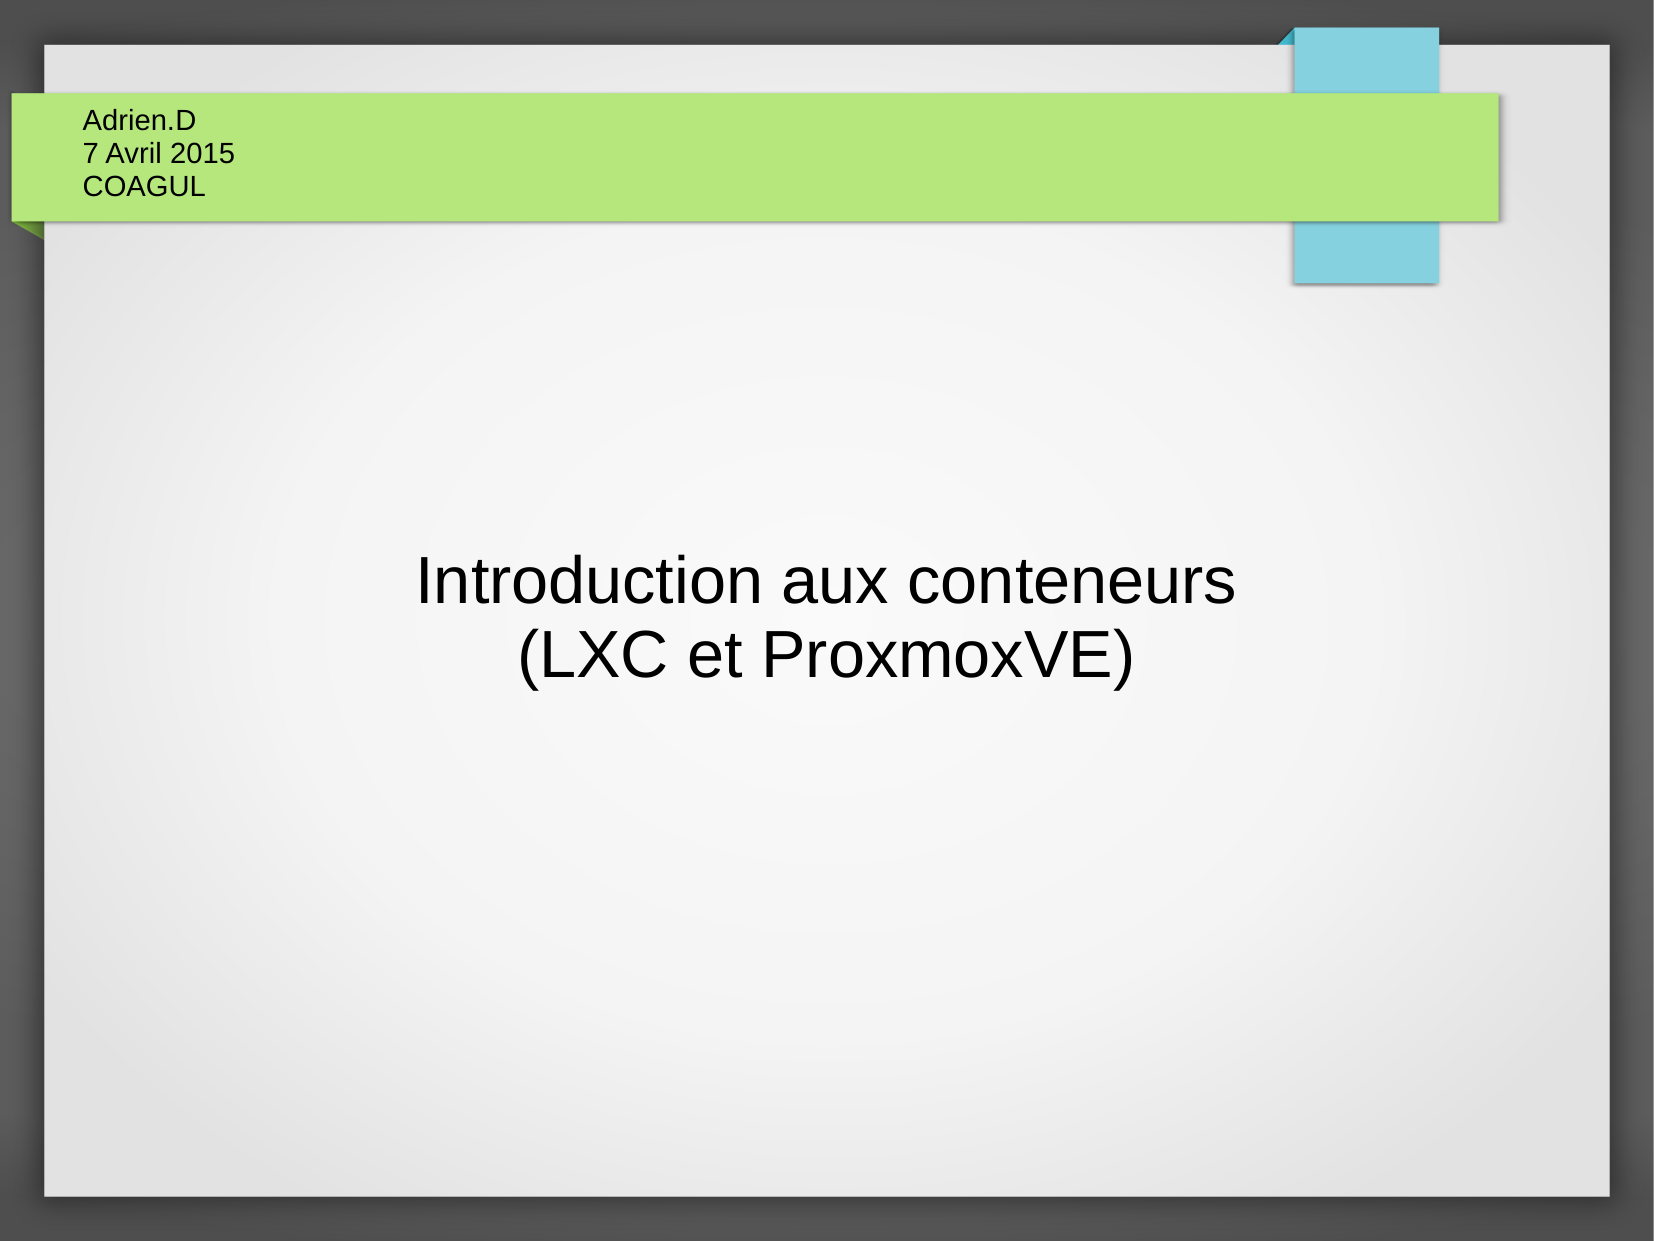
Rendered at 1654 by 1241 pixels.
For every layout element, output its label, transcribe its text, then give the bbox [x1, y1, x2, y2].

subtitle Introduction aux conteneurs (LXC et ProxmoxVE) [82, 295, 1571, 1015]
title Adrien.D 7 Avril 2015 COAGUL [82, 94, 1264, 213]
picture [0, 0, 1654, 1241]
